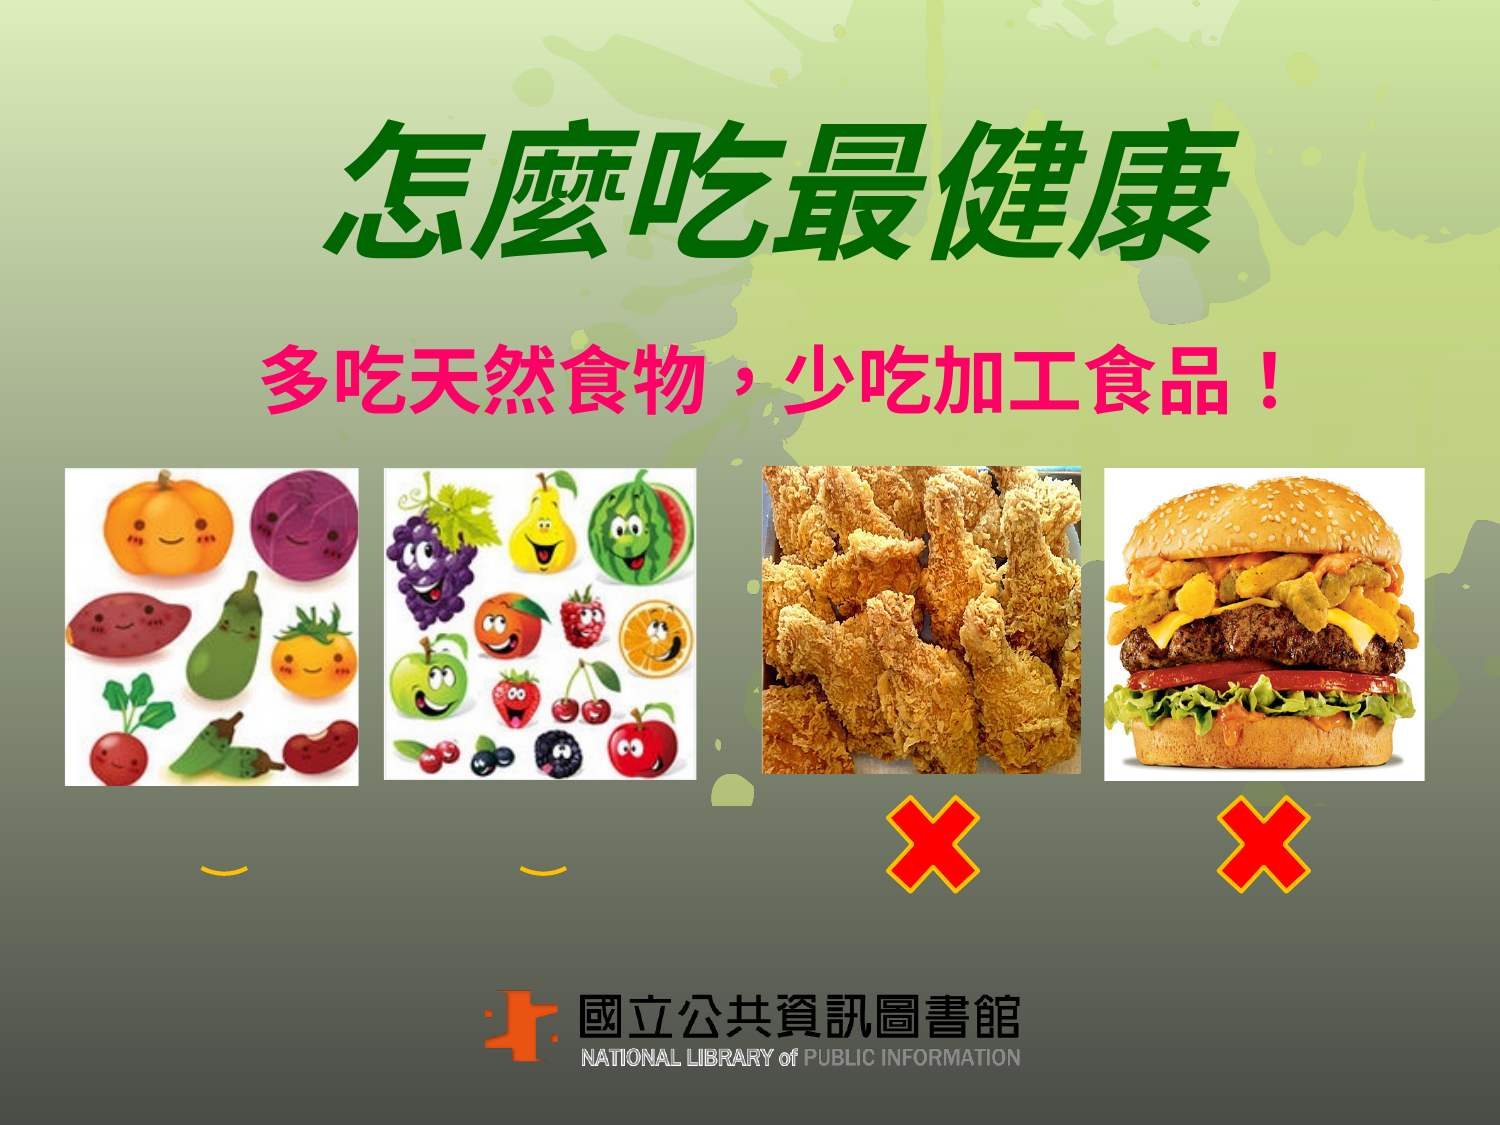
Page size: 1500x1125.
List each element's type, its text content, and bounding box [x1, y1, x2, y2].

picture [482, 987, 1022, 1067]
text_box 怎麼吃最健康 [301, 90, 1241, 287]
picture [1104, 468, 1425, 781]
picture [383, 468, 697, 780]
text_box [888, 797, 979, 892]
picture [761, 466, 1081, 774]
text_box [1218, 797, 1309, 892]
picture [64, 468, 359, 786]
text_box 多吃天然食物，少吃加工食品！ [242, 326, 1333, 433]
